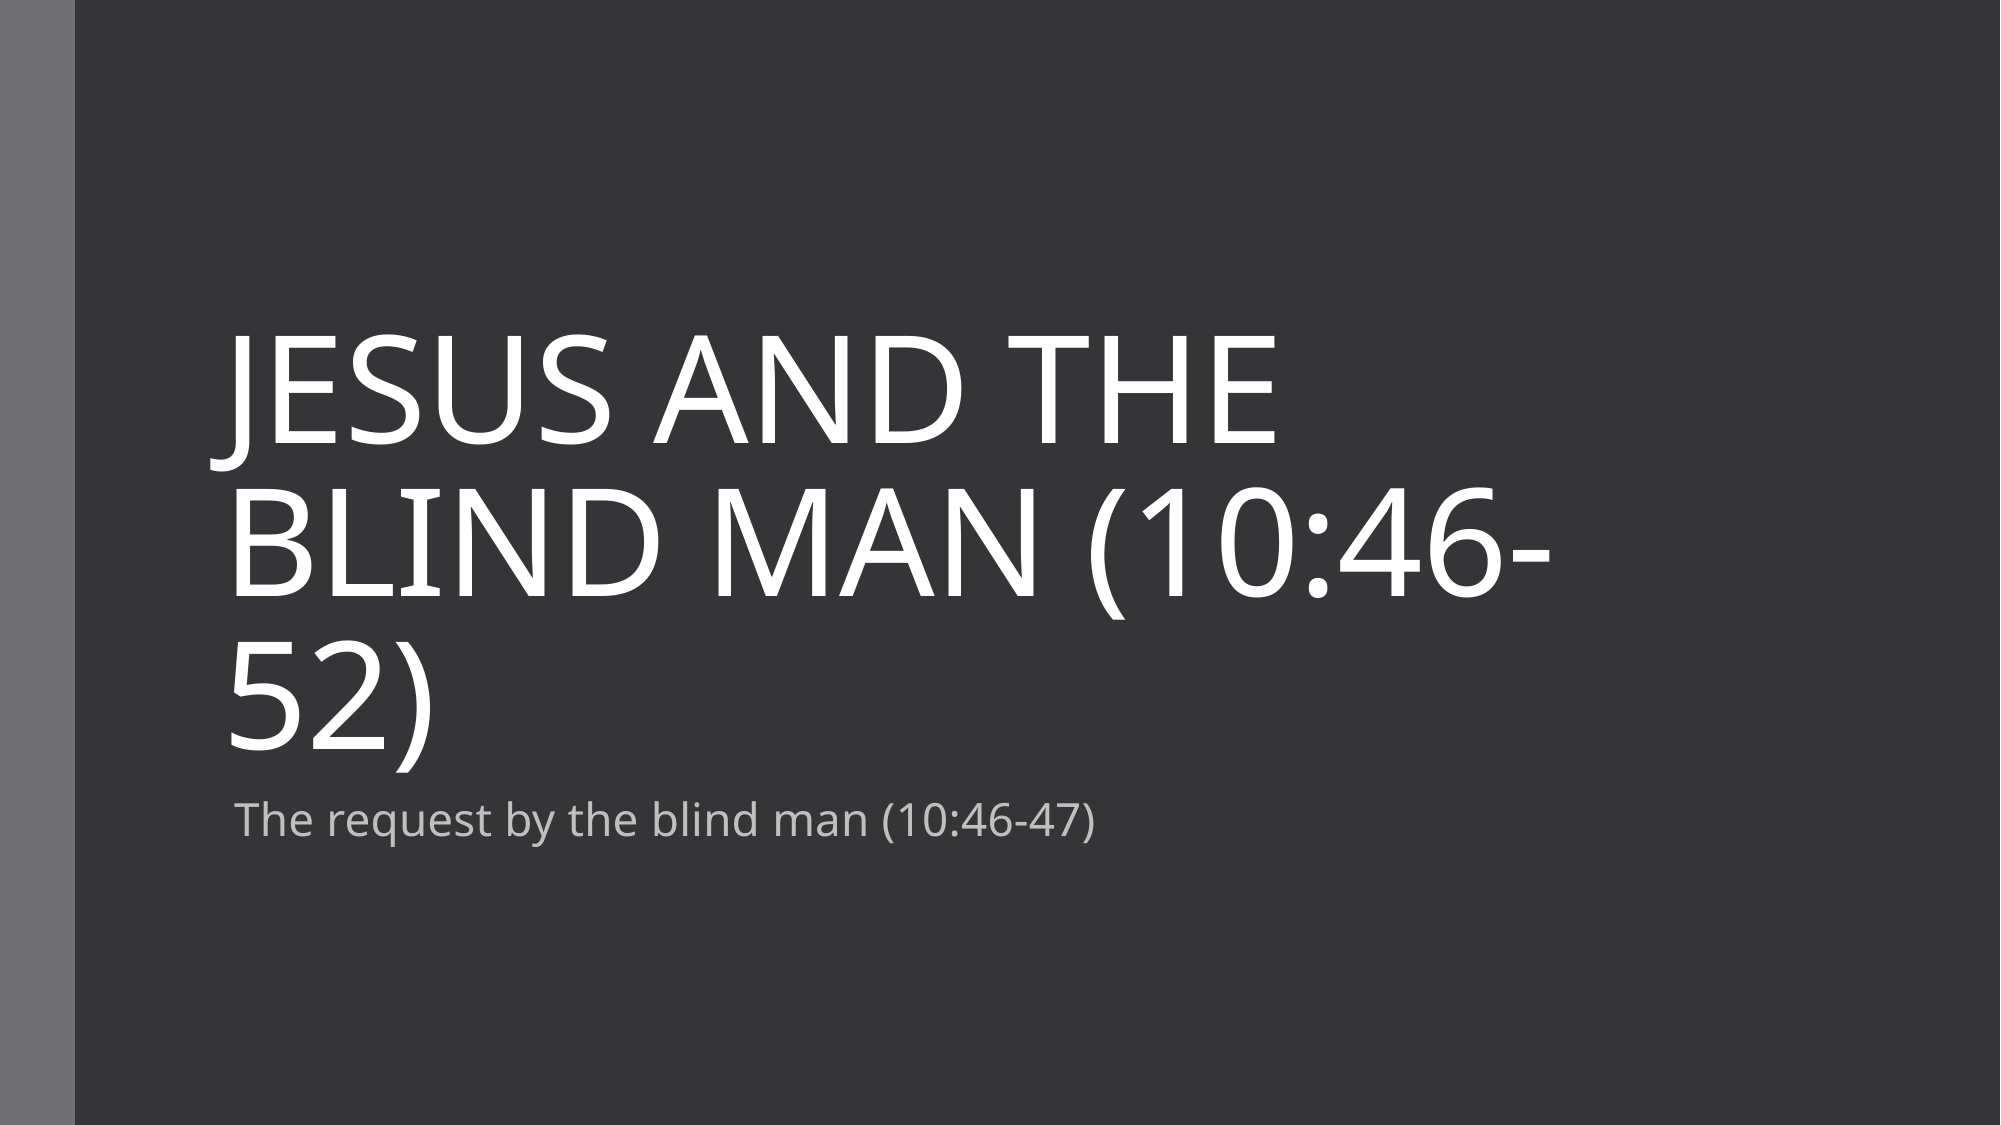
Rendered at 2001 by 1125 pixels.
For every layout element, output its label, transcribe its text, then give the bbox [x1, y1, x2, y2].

title JESUS AND THE BLIND MAN (10:46-52) [206, 124, 1752, 787]
subtitle The request by the blind man (10:46-47) [206, 787, 1752, 1066]
